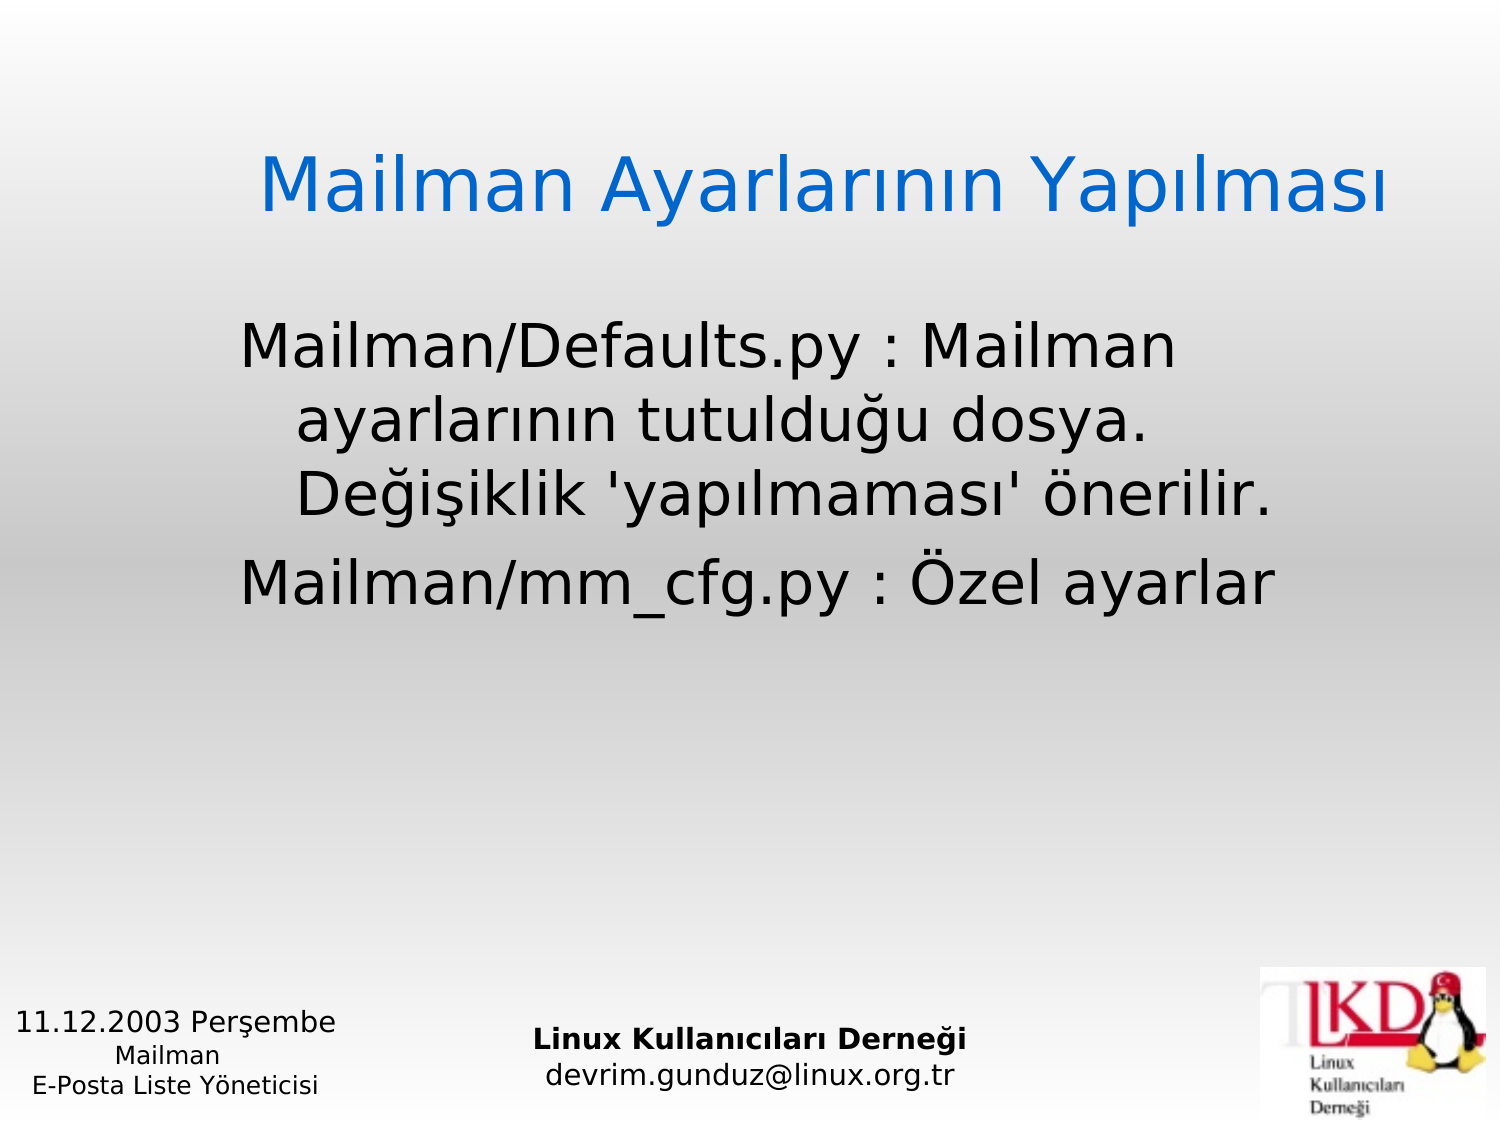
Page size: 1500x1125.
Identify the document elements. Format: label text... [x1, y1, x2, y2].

title Mailman Ayarlarının Yapılması [224, 49, 1425, 237]
picture [1260, 967, 1486, 1120]
list Mailman/Defaults.py : Mailman ayarlarının tutulduğu dosya. Değişiklik 'yapılmaması' önerilir. Mailman/mm_cfg.py : Özel ayarlar [224, 299, 1425, 975]
